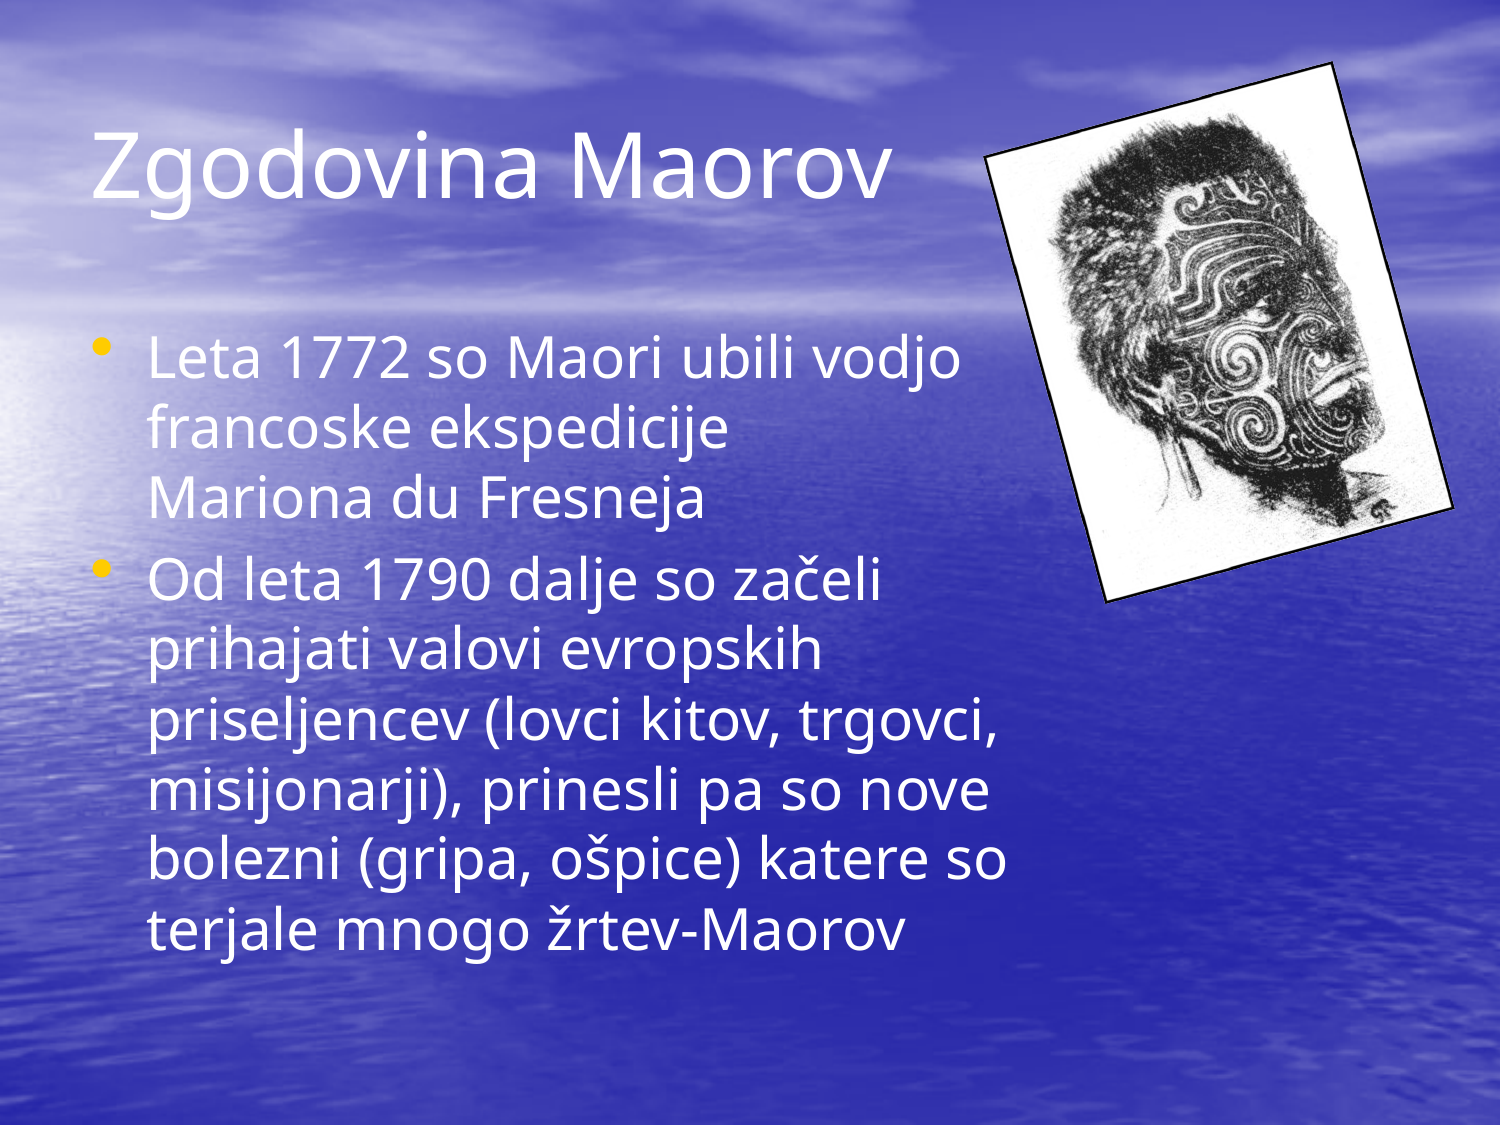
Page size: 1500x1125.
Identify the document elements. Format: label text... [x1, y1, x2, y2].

list Leta 1772 so Maori ubili vodjo francoske ekspedicije Mariona du Fresneja Od leta 1790 dalje so začeli prihajati valovi evropskih priseljencev (lovci kitov, trgovci, misijonarji), prinesli pa so nove bolezni (gripa, ošpice) katere so terjale mnogo žrtev-Maorov [75, 312, 1034, 1059]
picture [0, 0, 1500, 1125]
title Zgodovina Maorov [75, 47, 1425, 275]
